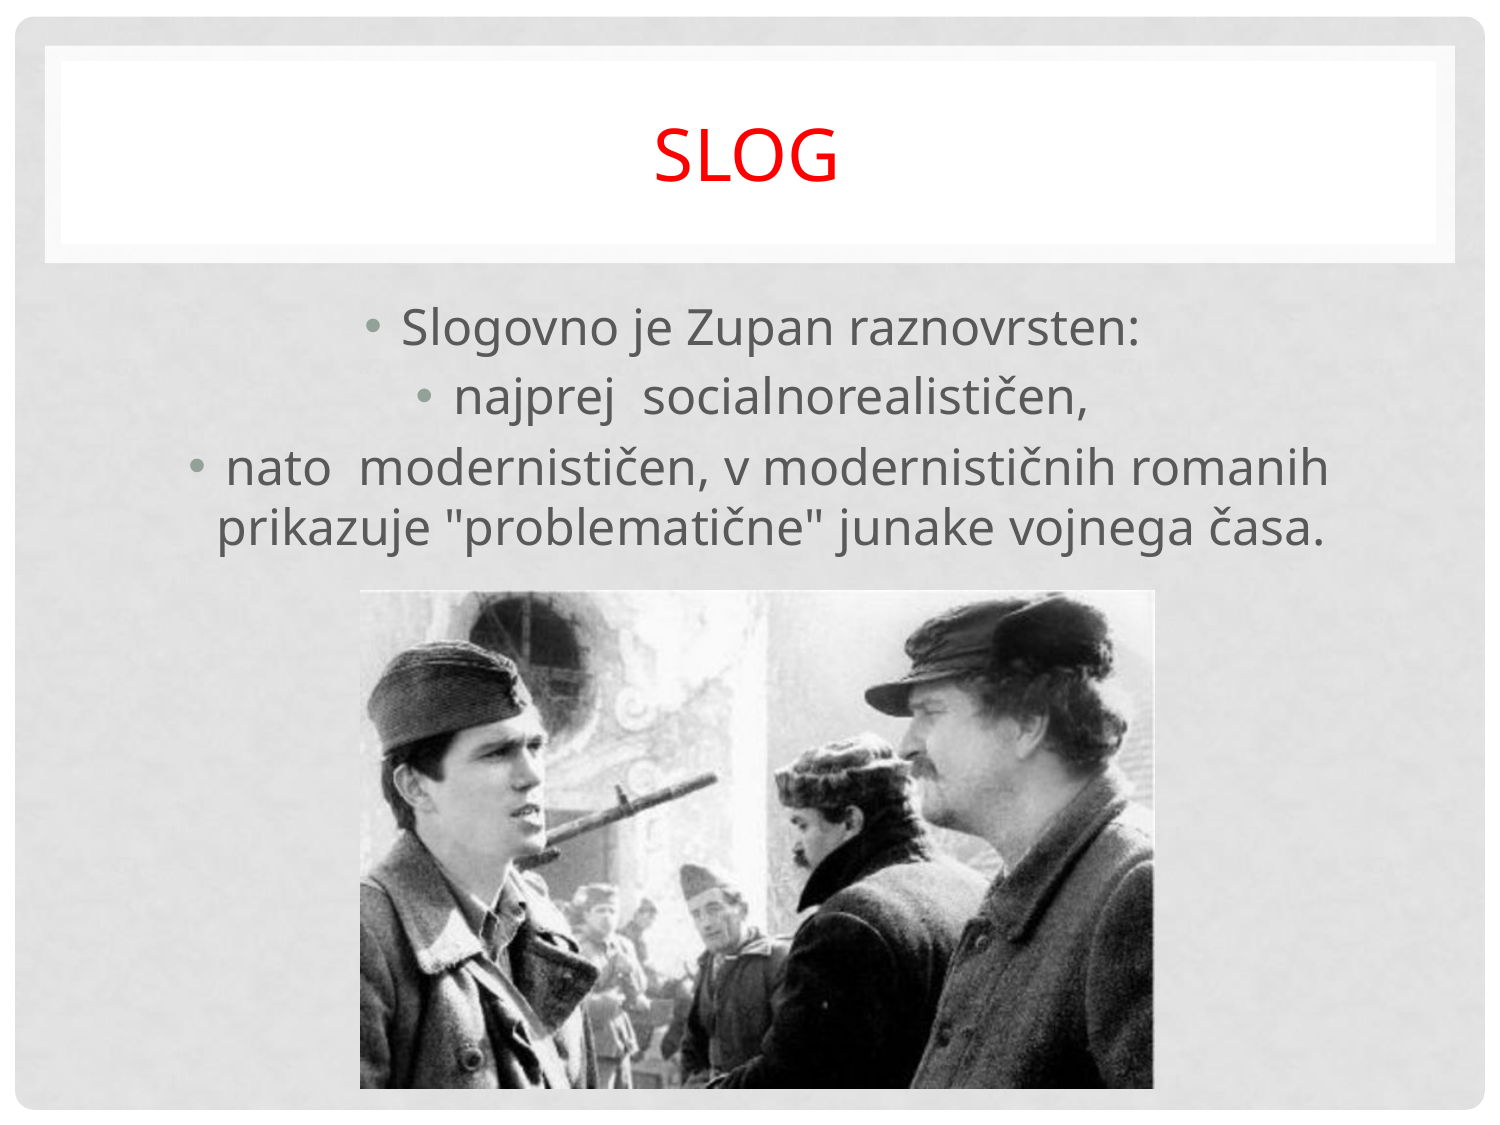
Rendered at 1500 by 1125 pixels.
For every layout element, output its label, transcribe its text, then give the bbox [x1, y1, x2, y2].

list Slogovno je Zupan raznovrsten: najprej socialnorealističen, nato modernističen, v modernističnih romanih prikazuje "problematične" junake vojnega časa. [75, 287, 1425, 1005]
title SLOG [69, 66, 1425, 238]
picture [15, 16, 1485, 1110]
